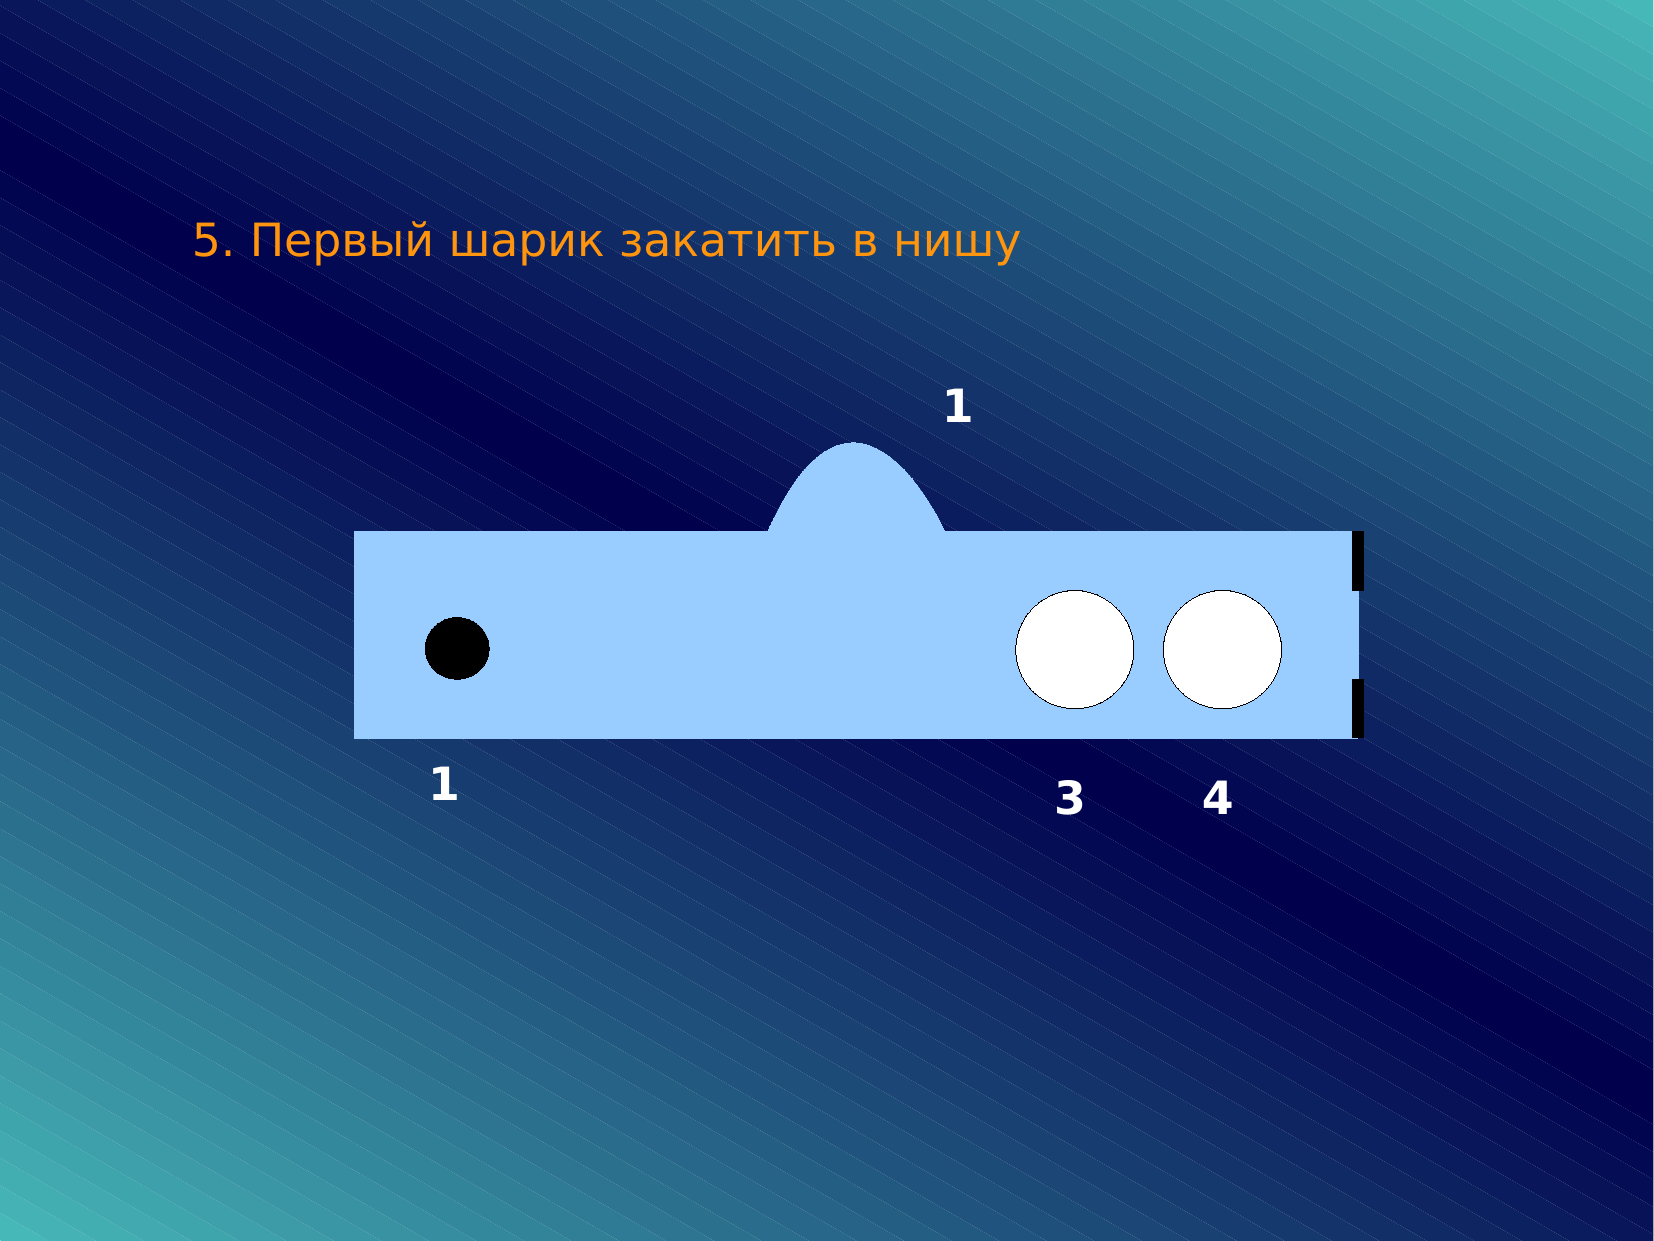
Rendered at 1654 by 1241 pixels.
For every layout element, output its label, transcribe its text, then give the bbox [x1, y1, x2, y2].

text_box 3 [1039, 764, 1158, 833]
text_box 1 [413, 750, 532, 819]
text_box 1 [927, 372, 1046, 441]
text_box 5. Первый шарик закатить в нишу [177, 206, 1418, 275]
text_box [354, 442, 1359, 739]
text_box 4 [1187, 764, 1306, 833]
